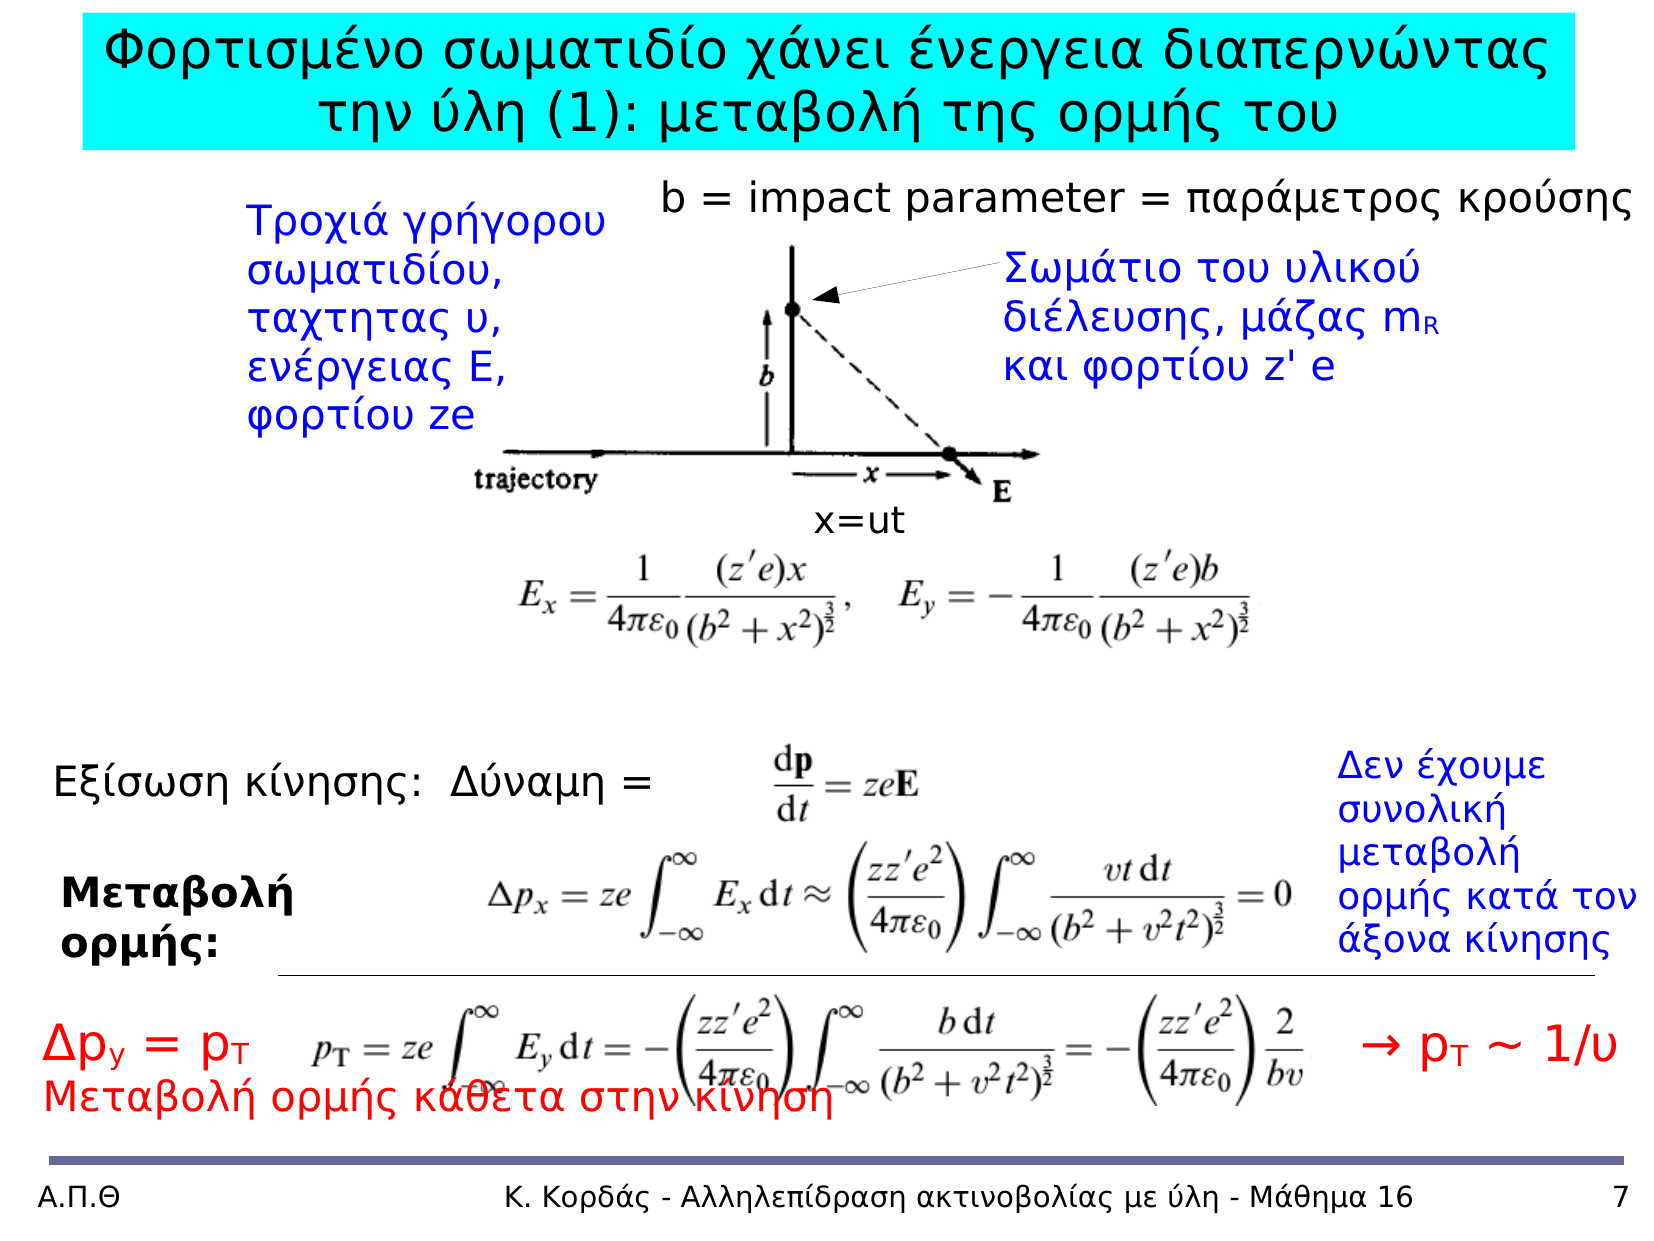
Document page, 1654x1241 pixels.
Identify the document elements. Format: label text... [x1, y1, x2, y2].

text_box Εξίσωση κίνησης: Δύναμη = [37, 750, 671, 814]
picture [497, 535, 1260, 667]
text_box Τροχιά γρήγορου σωματιδίου, ταχτητας υ, ενέργειας Ε, φορτίου ze [231, 189, 623, 450]
text_box Μεταβολή ορμής: [42, 854, 480, 977]
title Φορτισμένο σωματιδίο χάνει ένεργεια διαπερνώντας την ύλη (1): μεταβολή της ορμής του [82, 12, 1576, 151]
text_box b = impact parameter = παράμετρος κρούσης [645, 166, 1651, 231]
text_box Δpy = pT Μεταβολή ορμής κάθετα στην κίνηση [27, 1006, 851, 1145]
text_box Δεν έχουμε συνολική μεταβολή ορμής κατά τον άξονα κίνησης [1322, 736, 1654, 972]
picture [303, 982, 1312, 1106]
picture [473, 730, 1296, 964]
text_box Σωμάτιο του υλικού διέλευσης, μάζας mR και φορτίου z' e [987, 236, 1455, 440]
picture [442, 236, 1061, 508]
text_box x=ut [798, 490, 921, 535]
text_box → pT ~ 1/υ [1346, 1008, 1635, 1098]
